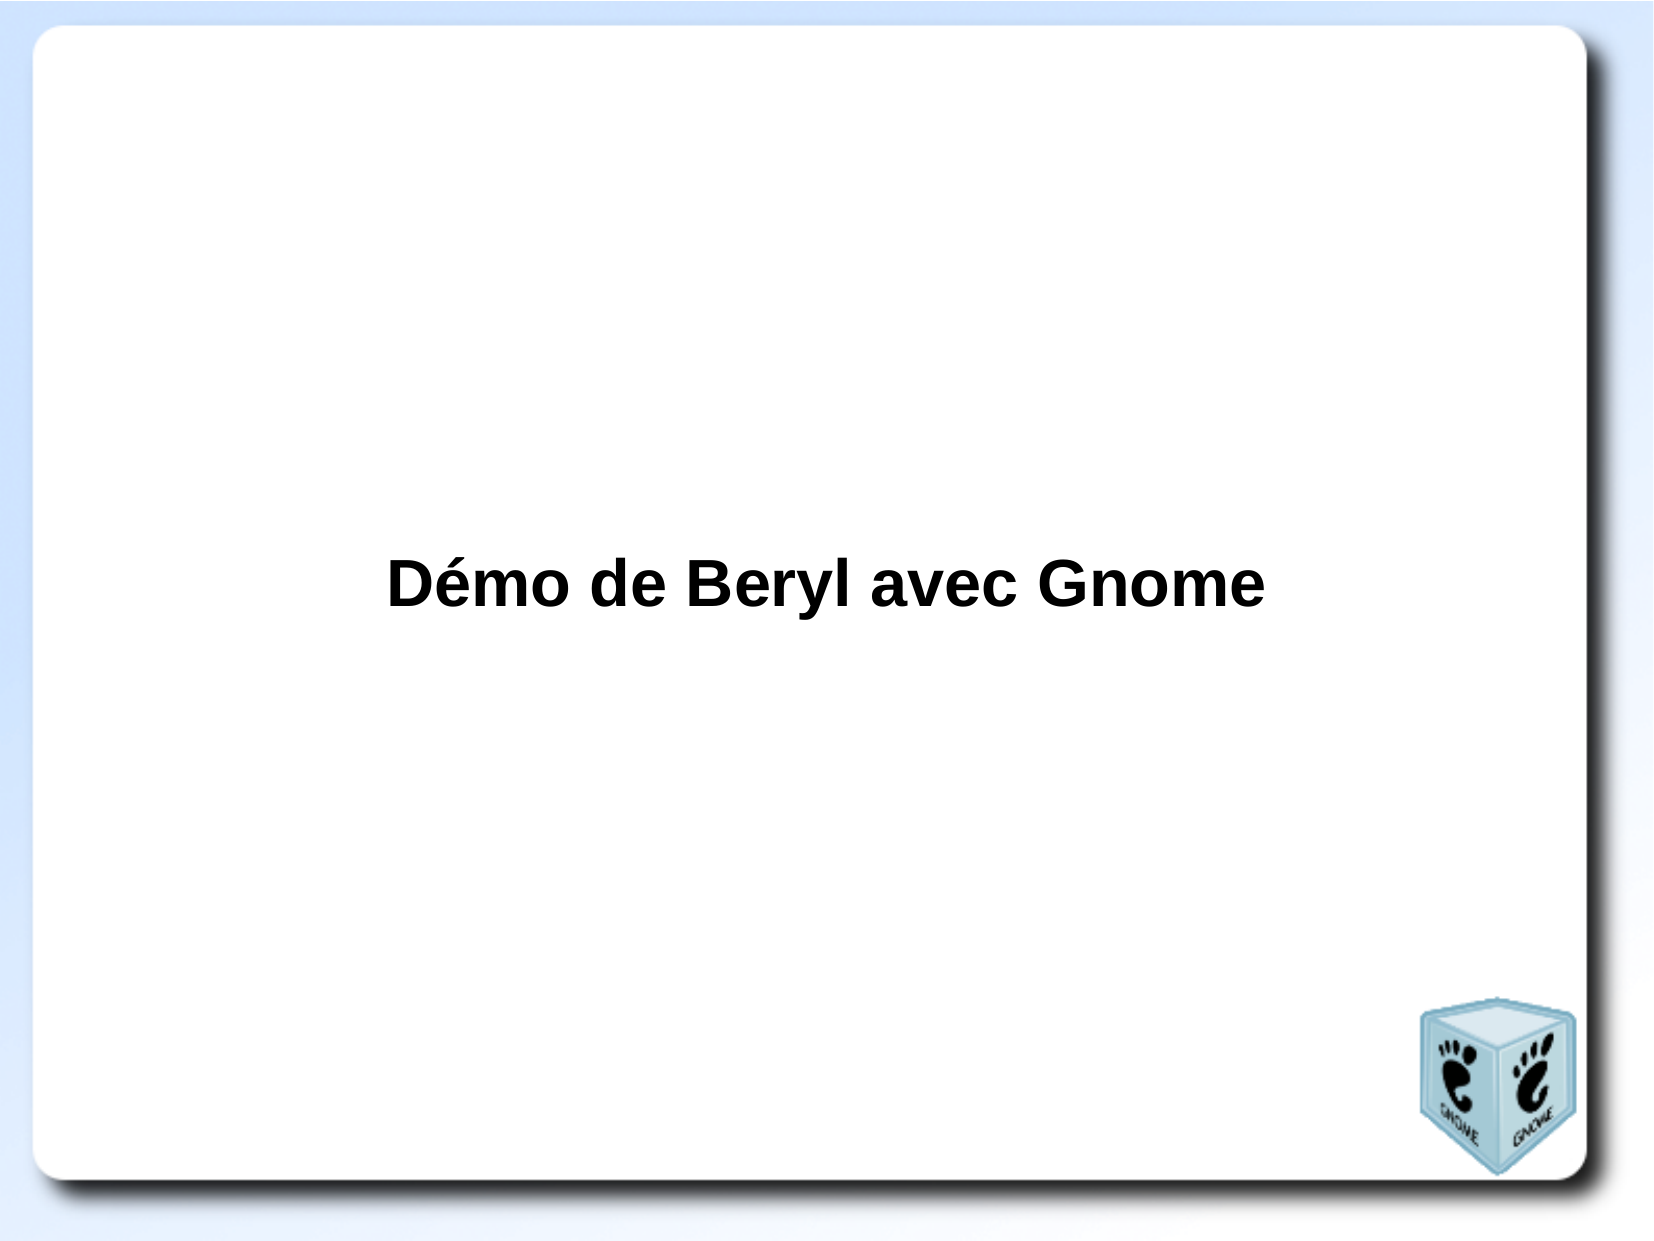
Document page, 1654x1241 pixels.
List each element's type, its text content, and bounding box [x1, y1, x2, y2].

picture [0, 1, 1654, 1241]
subtitle Démo de Beryl avec Gnome [82, 59, 1571, 1109]
